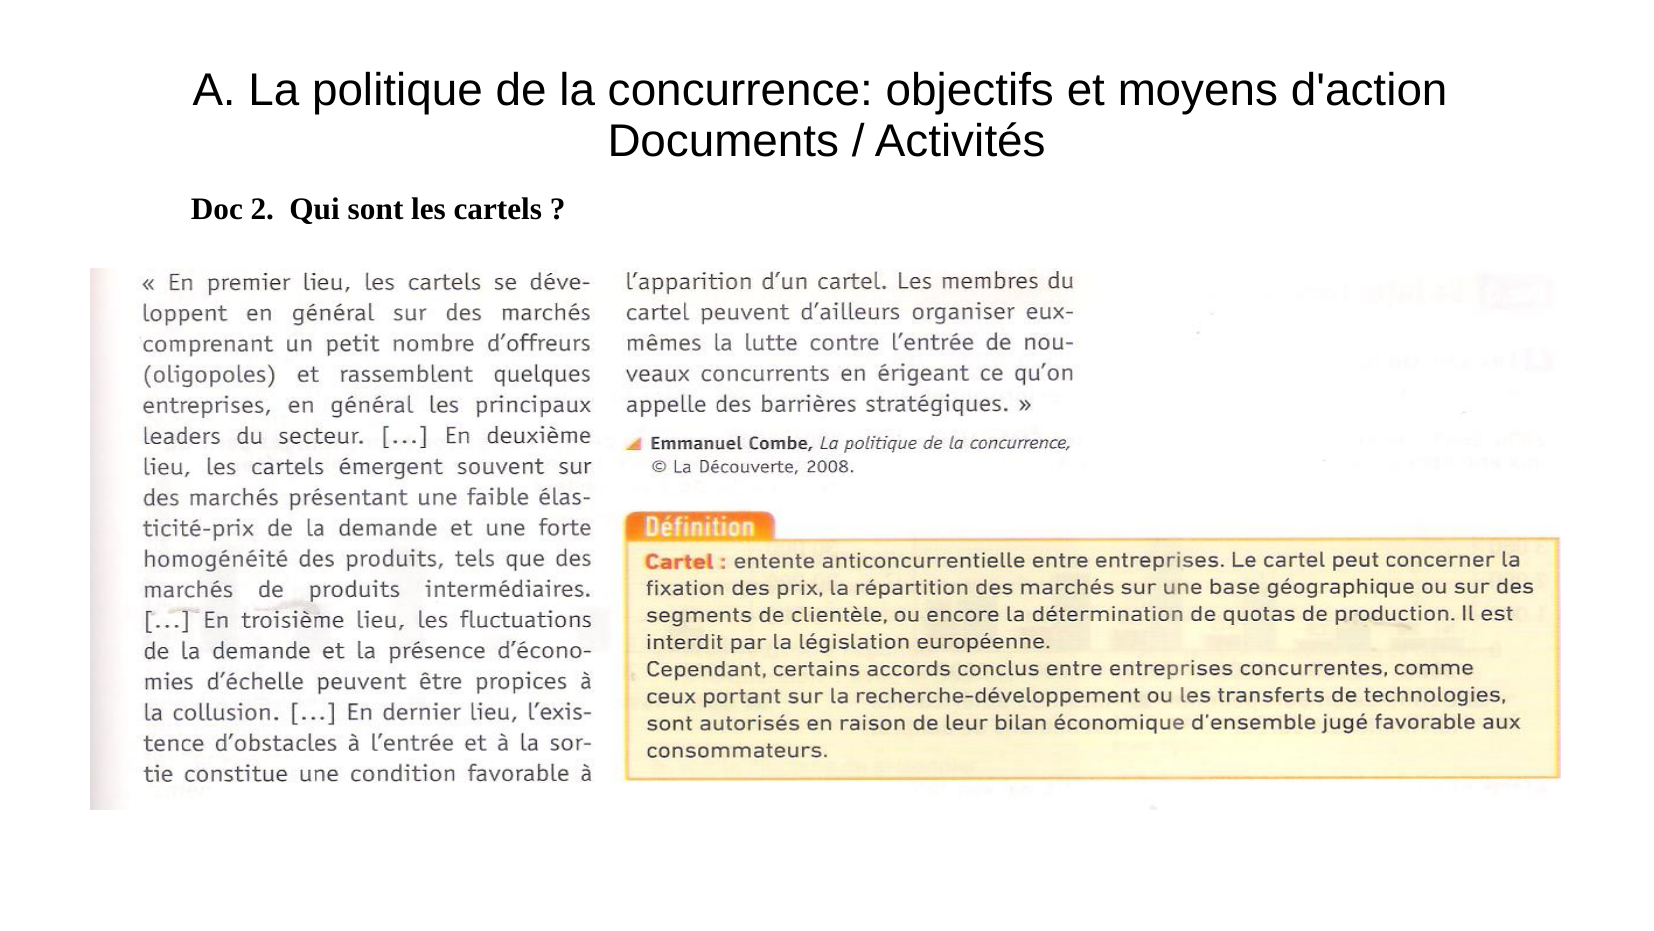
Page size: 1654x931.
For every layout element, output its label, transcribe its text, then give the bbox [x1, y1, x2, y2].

list Doc 2. Qui sont les cartels ? [120, 192, 1609, 871]
title A. La politique de la concurrence: objectifs et moyens d'action Documents / Activités [82, 37, 1571, 193]
picture [90, 268, 1561, 811]
